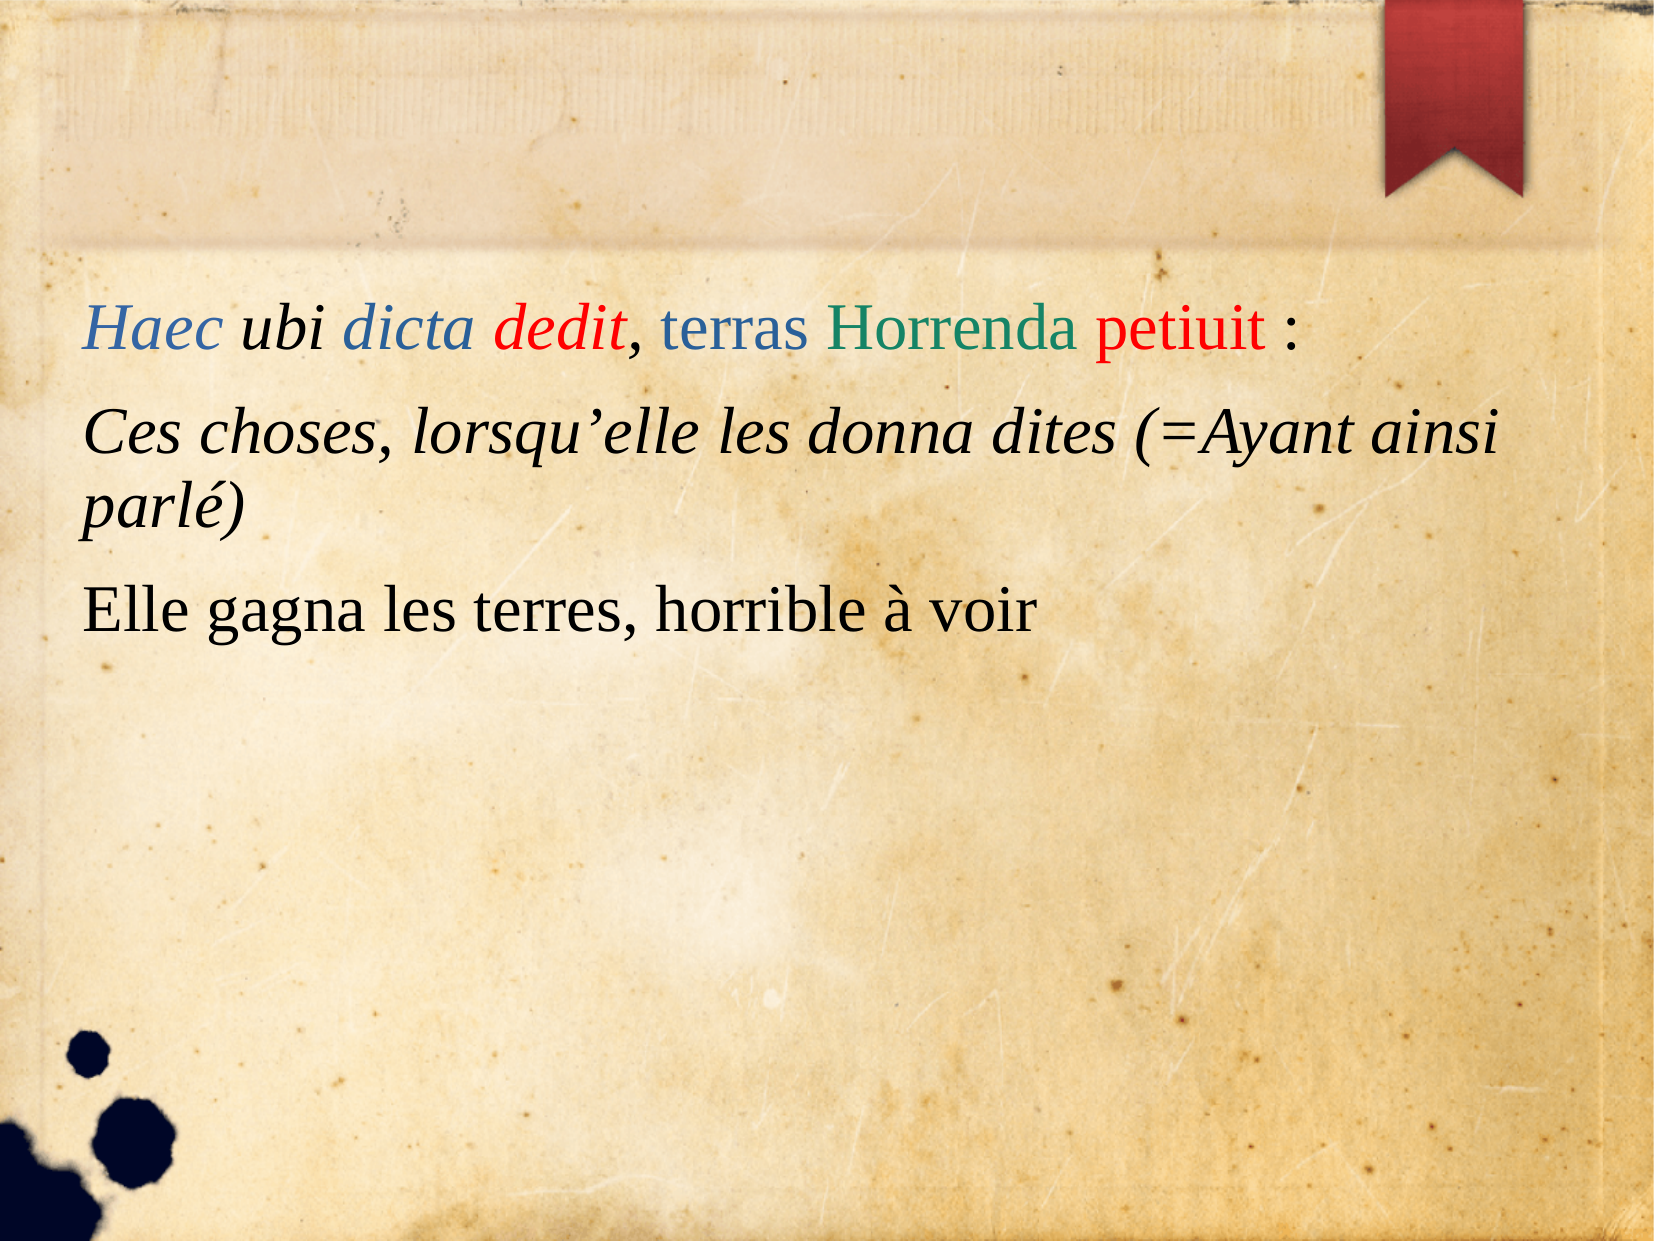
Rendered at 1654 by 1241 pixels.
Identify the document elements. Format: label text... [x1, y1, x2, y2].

picture [0, 0, 1654, 1241]
list Haec ubi dicta dedit, terras Horrenda petiuit : Ces choses, lorsqu’elle les donna dites (=Ayant ainsi parlé) Elle gagna les terres, horrible à voir [82, 290, 1538, 1010]
